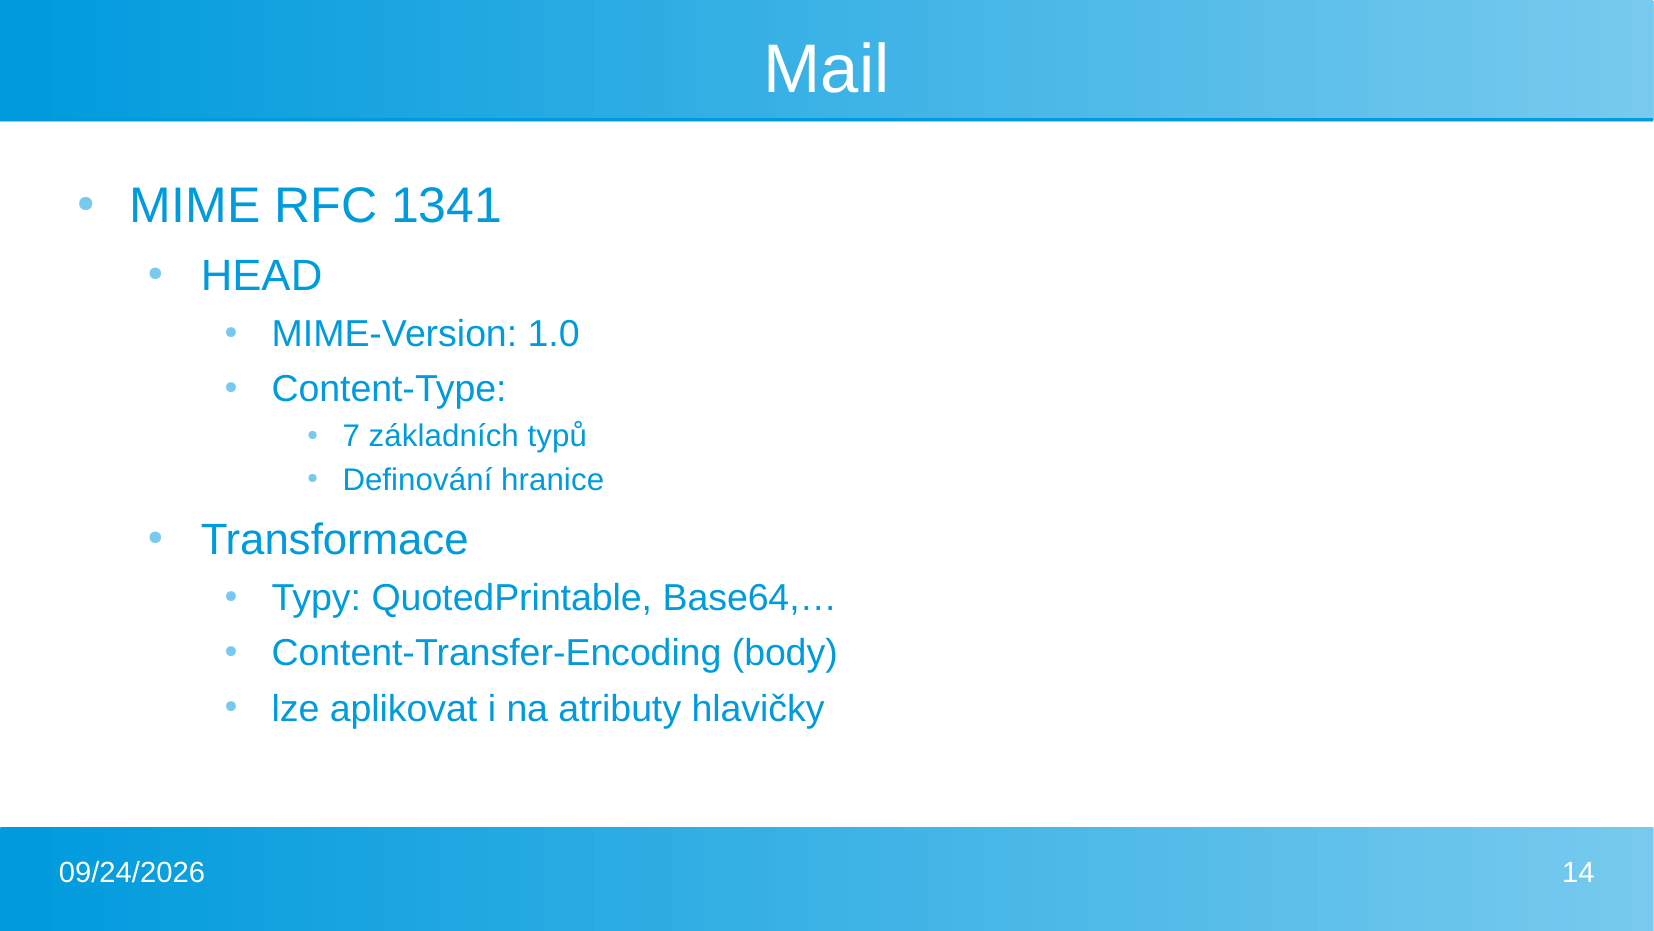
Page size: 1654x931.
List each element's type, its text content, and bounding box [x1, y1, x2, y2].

list MIME RFC 1341 HEAD MIME-Version: 1.0 Content-Type: 7 základních typů Definování hranice Transformace Typy: QuotedPrintable, Base64,… Content-Transfer-Encoding (body) lze aplikovat i na atributy hlavičky [59, 177, 1595, 768]
title Mail [59, 29, 1595, 108]
